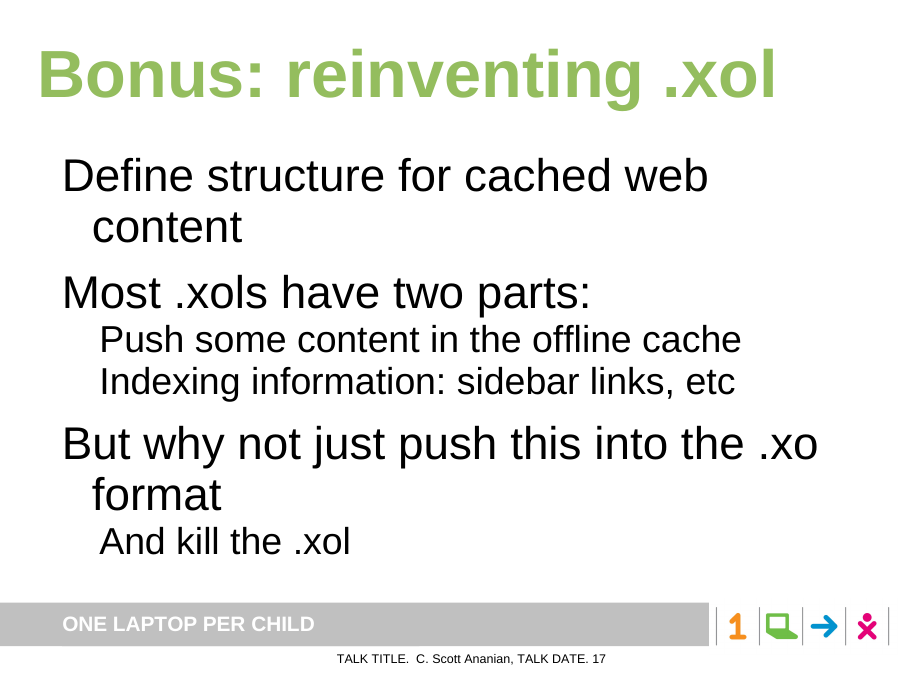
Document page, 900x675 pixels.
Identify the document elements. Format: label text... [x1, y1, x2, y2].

title Bonus: reinventing .xol [37, 37, 856, 211]
list Define structure for cached web content Most .xols have two parts: Push some content in the offline cache Indexing information: sidebar links, etc But why not just push this into the .xo format And kill the .xol [61, 150, 844, 675]
picture [844, 598, 898, 655]
